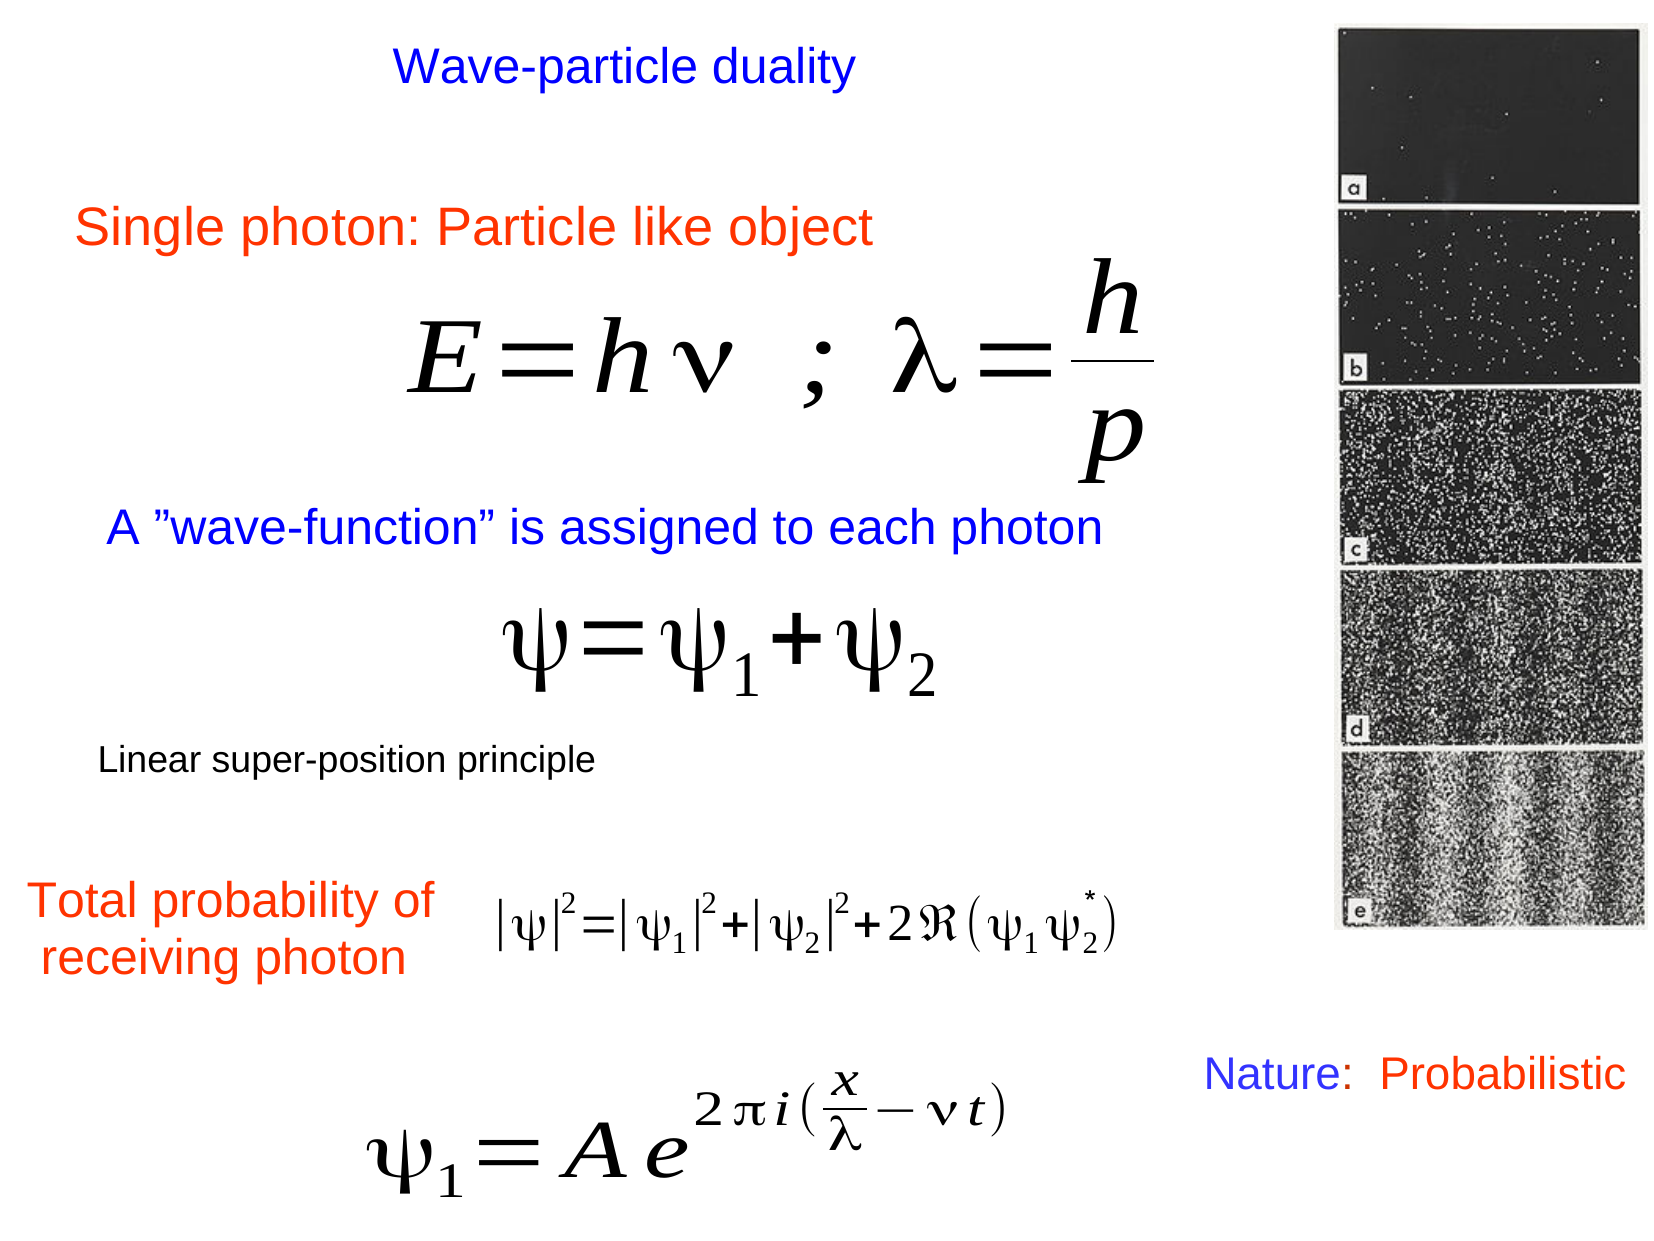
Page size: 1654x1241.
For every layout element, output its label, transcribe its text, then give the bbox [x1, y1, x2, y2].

chart [386, 236, 1171, 485]
text_box Total probability of receiving photon [11, 865, 445, 1008]
chart [348, 1051, 1023, 1209]
text_box Nature: Probabilistic [1188, 1040, 1642, 1111]
chart [484, 885, 1125, 960]
picture [1334, 23, 1648, 930]
text_box A ”wave-function” is assigned to each photon [91, 492, 1116, 567]
text_box Wave-particle duality [377, 31, 870, 107]
chart [484, 602, 949, 710]
text_box Linear super-position principle [82, 731, 611, 792]
text_box Single photon: Particle like object [60, 188, 890, 269]
